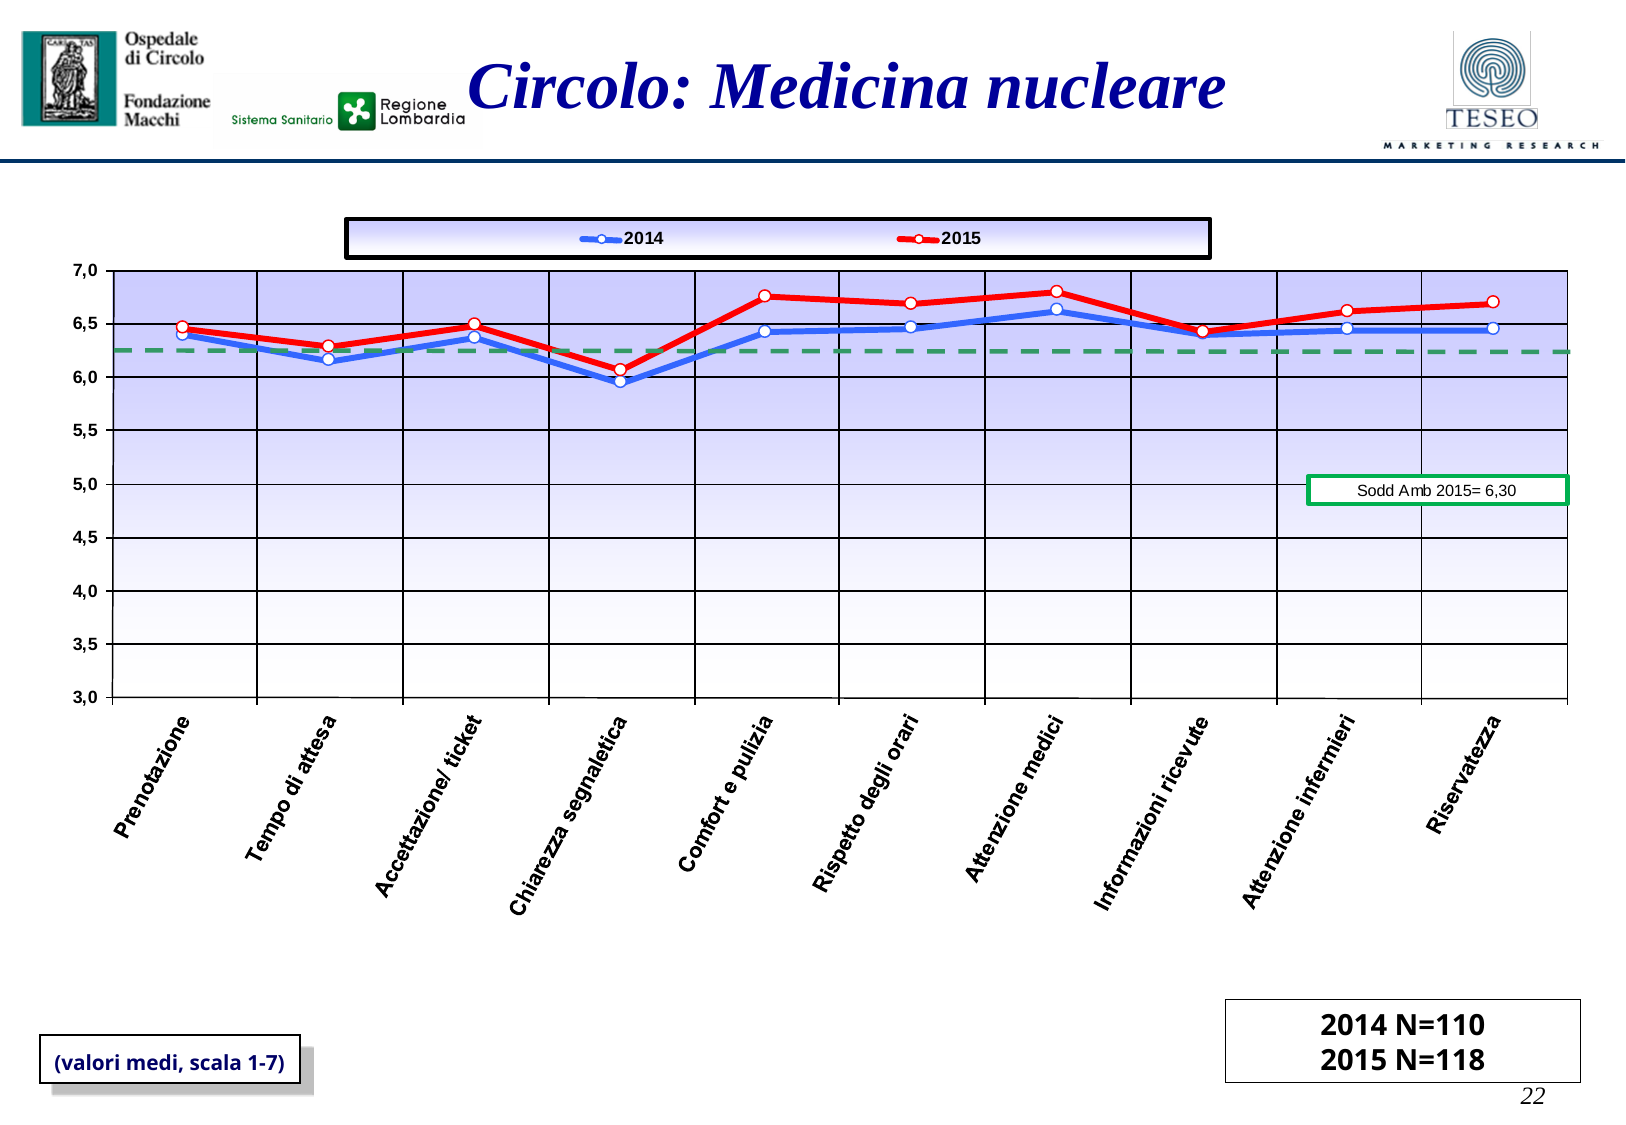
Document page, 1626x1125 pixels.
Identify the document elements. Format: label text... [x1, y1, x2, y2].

text_box 2014 N=110 2015 N=118 [1225, 999, 1581, 1083]
text_box Circolo: Medicina nucleare [304, 18, 1392, 144]
text_box (valori medi, scala 1-7) [39, 1034, 300, 1083]
picture [21, 31, 483, 149]
picture [0, 208, 1581, 1085]
picture [1381, 31, 1604, 149]
